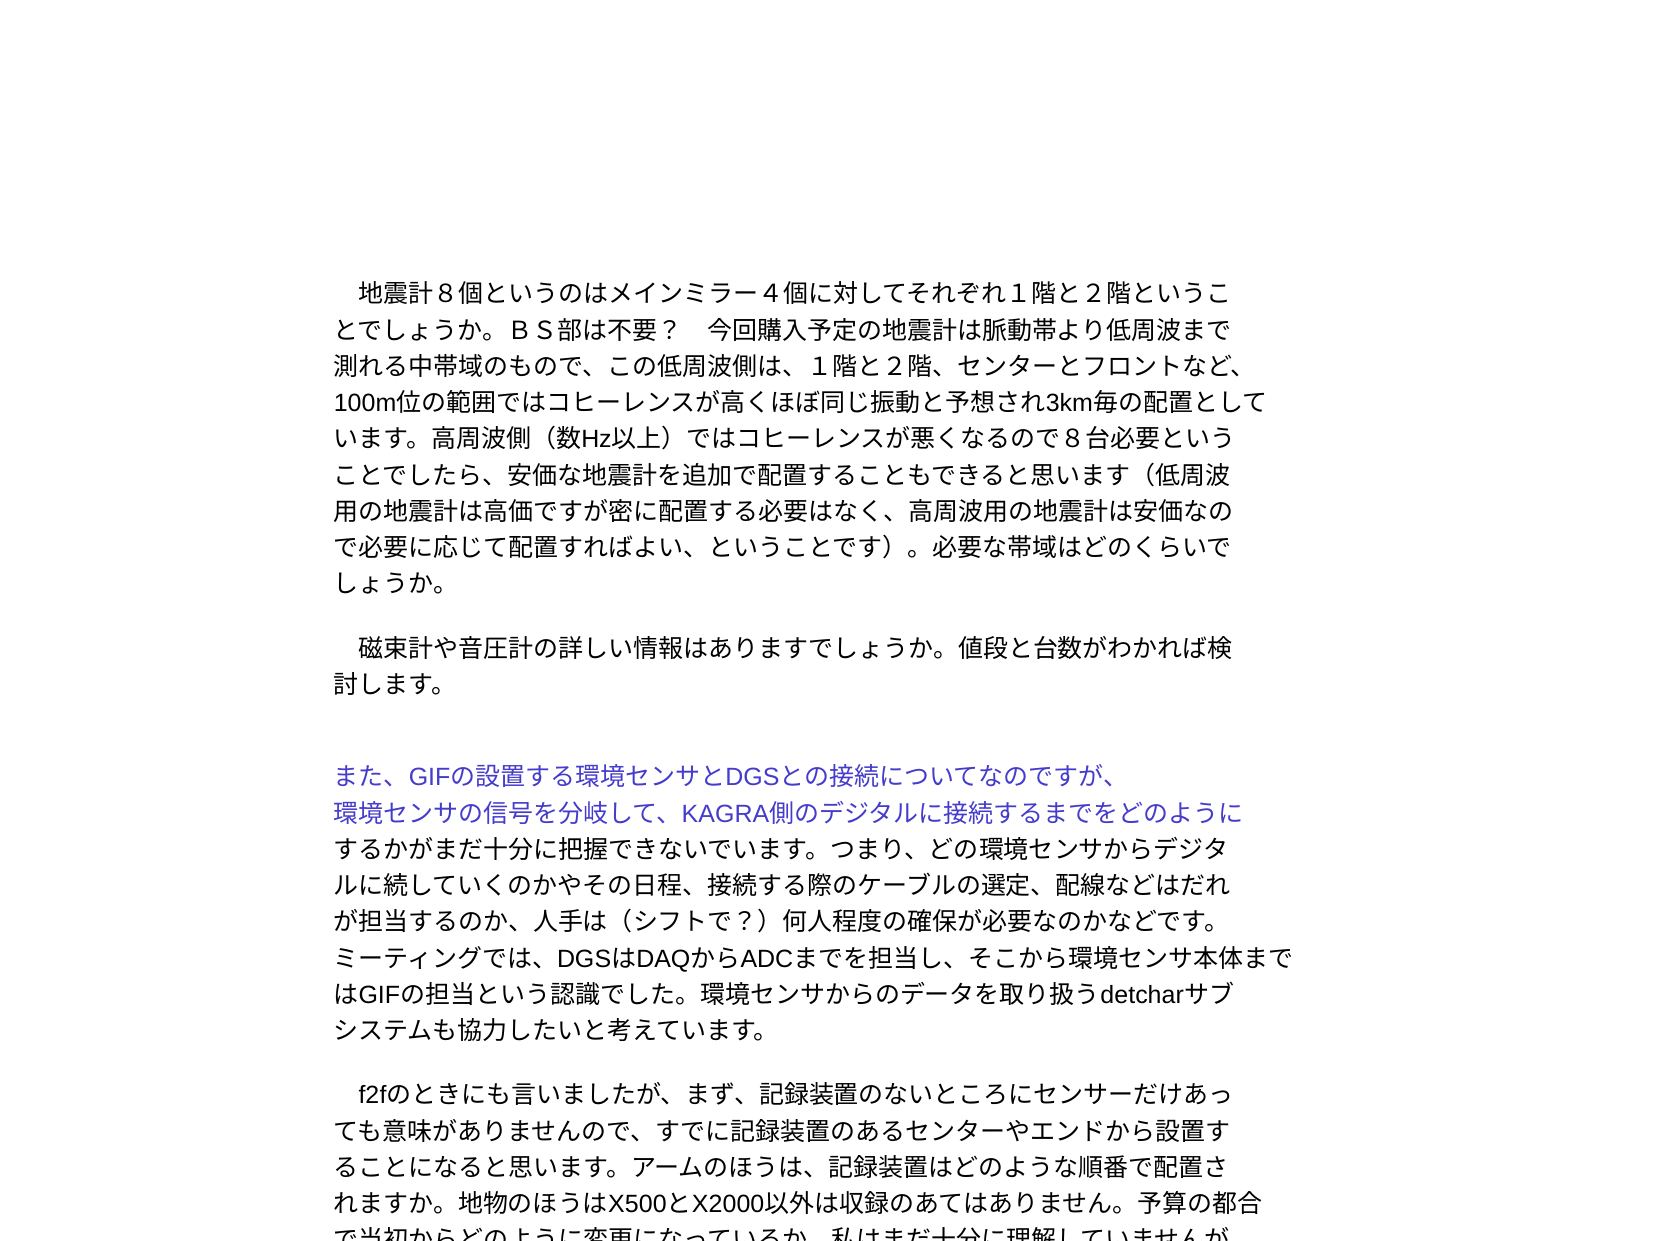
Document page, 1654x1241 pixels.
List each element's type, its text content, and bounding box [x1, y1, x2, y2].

text_box 地震計８個というのはメインミラー４個に対してそれぞれ１階と２階というこ とでしょうか。ＢＳ部は不要？ 今回購入予定の地震計は脈動帯より低周波まで 測れる中帯域のもので、この低周波側は、１階と２階、センターとフロントなど、 100m位の範囲ではコヒーレンスが高くほぼ同じ振動と予想され3km毎の配置として います。高周波側（数Hz以上）ではコヒーレンスが悪くなるので８台必要という ことでしたら、安価な地震計を追加で配置することもできると思います（低周波 用の地震計は高価ですが密に配置する必要はなく、高周波用の地震計は安価なの で必要に応じて配置すればよい、ということです）。必要な帯域はどのくらいで しょうか。 磁束計や音圧計の詳しい情報はありますでしょうか。値段と台数がわかれば検 討します。 また、GIFの設置する環境センサとDGSとの接続についてなのですが、 環境センサの信号を分岐して、KAGRA側のデジタルに接続するまでをどのように するかがまだ十分に把握できないでいます。つまり、どの環境センサからデジタ ルに続していくのかやその日程、接続する際のケーブルの選定、配線などはだれ が担当するのか、人手は（シフトで？）何人程度の確保が必要なのかなどです。 ミーティングでは、DGSはDAQからADCまでを担当し、そこから環境センサ本体まで はGIFの担当という認識でした。環境センサからのデータを取り扱うdetcharサブ システムも協力したいと考えています。 f2fのときにも言いましたが、まず、記録装置のないところにセンサーだけあっ ても意味がありませんので、すでに記録装置のあるセンターやエンドから設置す ることになると思います。アームのほうは、記録装置はどのような順番で配置さ れますか。地物のほうはX500とX2000以外は収録のあてはありません。予算の都合 で当初からどのように変更になっているか、私はまだ十分に理解していませんが。 [318, 266, 1347, 1028]
